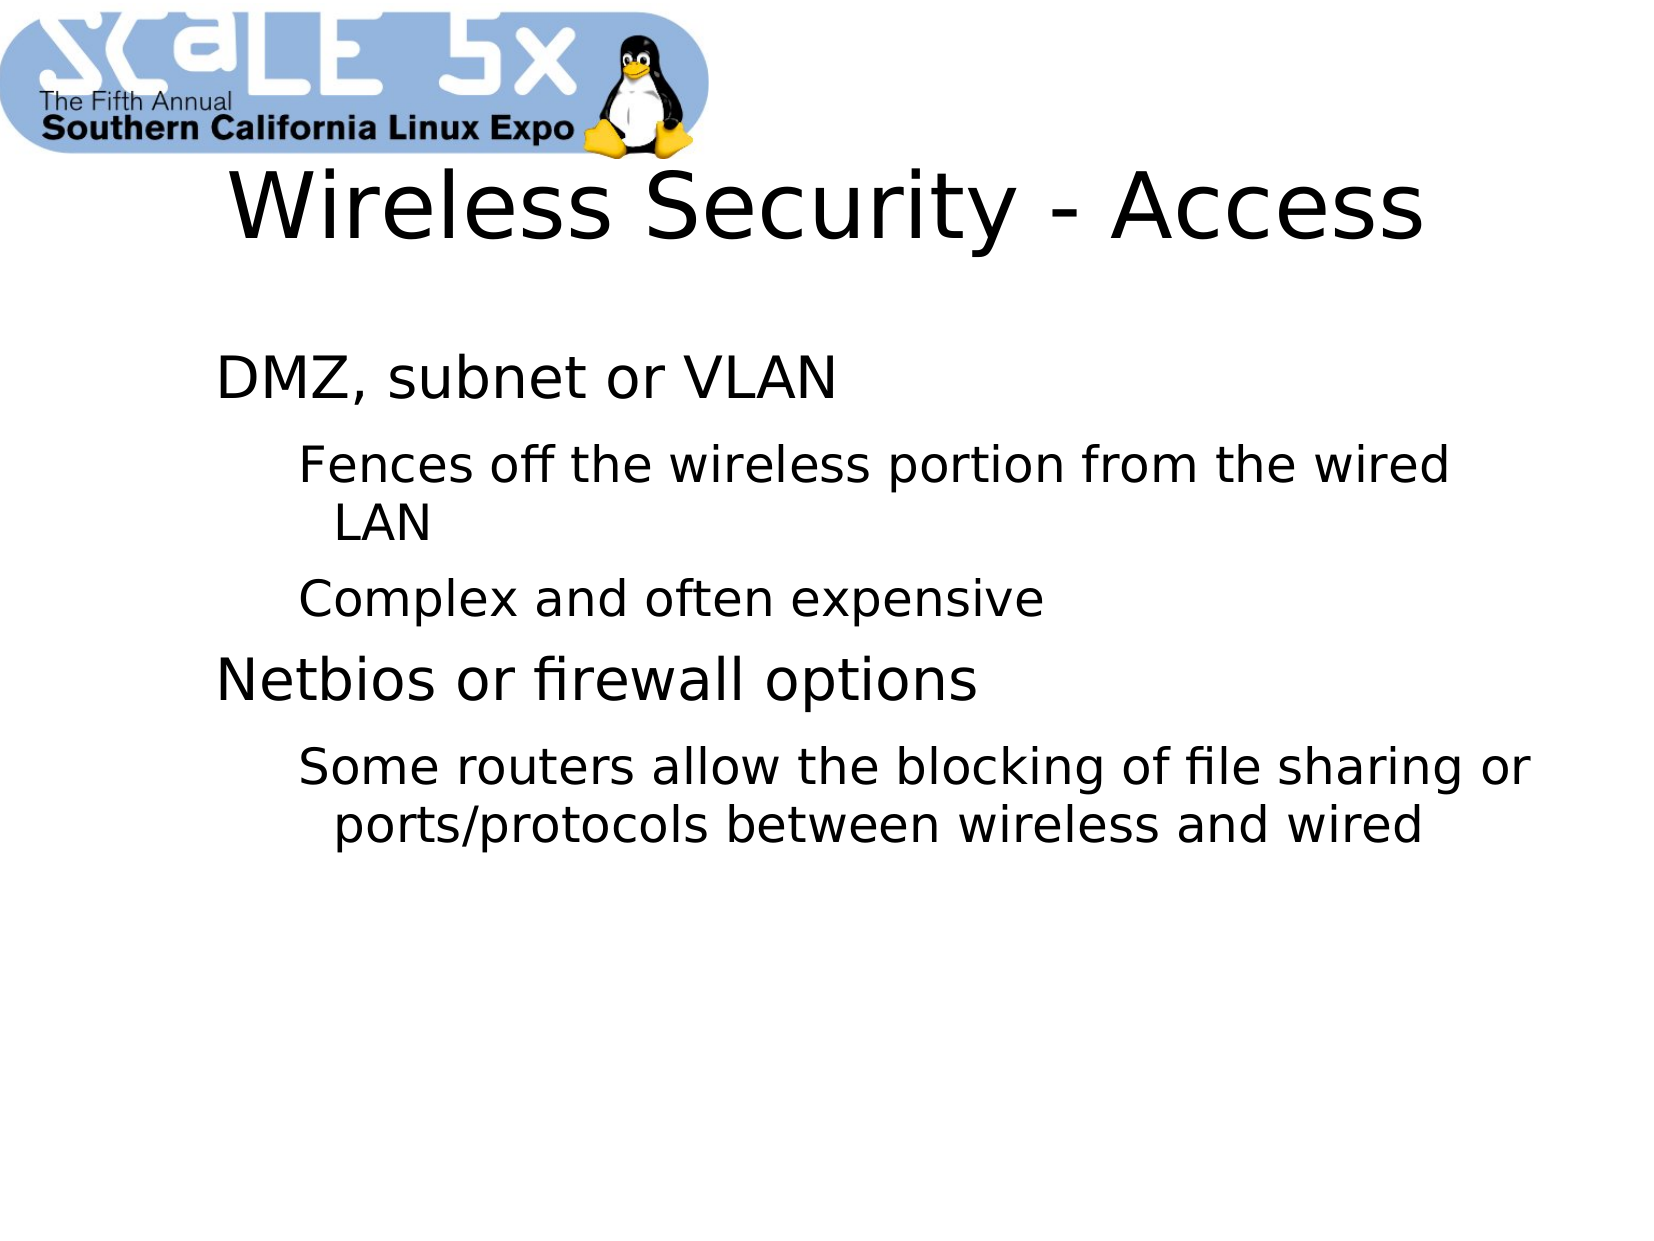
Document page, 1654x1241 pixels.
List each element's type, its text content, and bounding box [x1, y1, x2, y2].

list DMZ, subnet or VLAN Fences off the wireless portion from the wired LAN Complex and often expensive Netbios or firewall options Some routers allow the blocking of file sharing or ports/protocols between wireless and wired [121, 344, 1533, 1127]
title Wireless Security - Access [121, 102, 1533, 311]
picture [0, 3, 709, 159]
